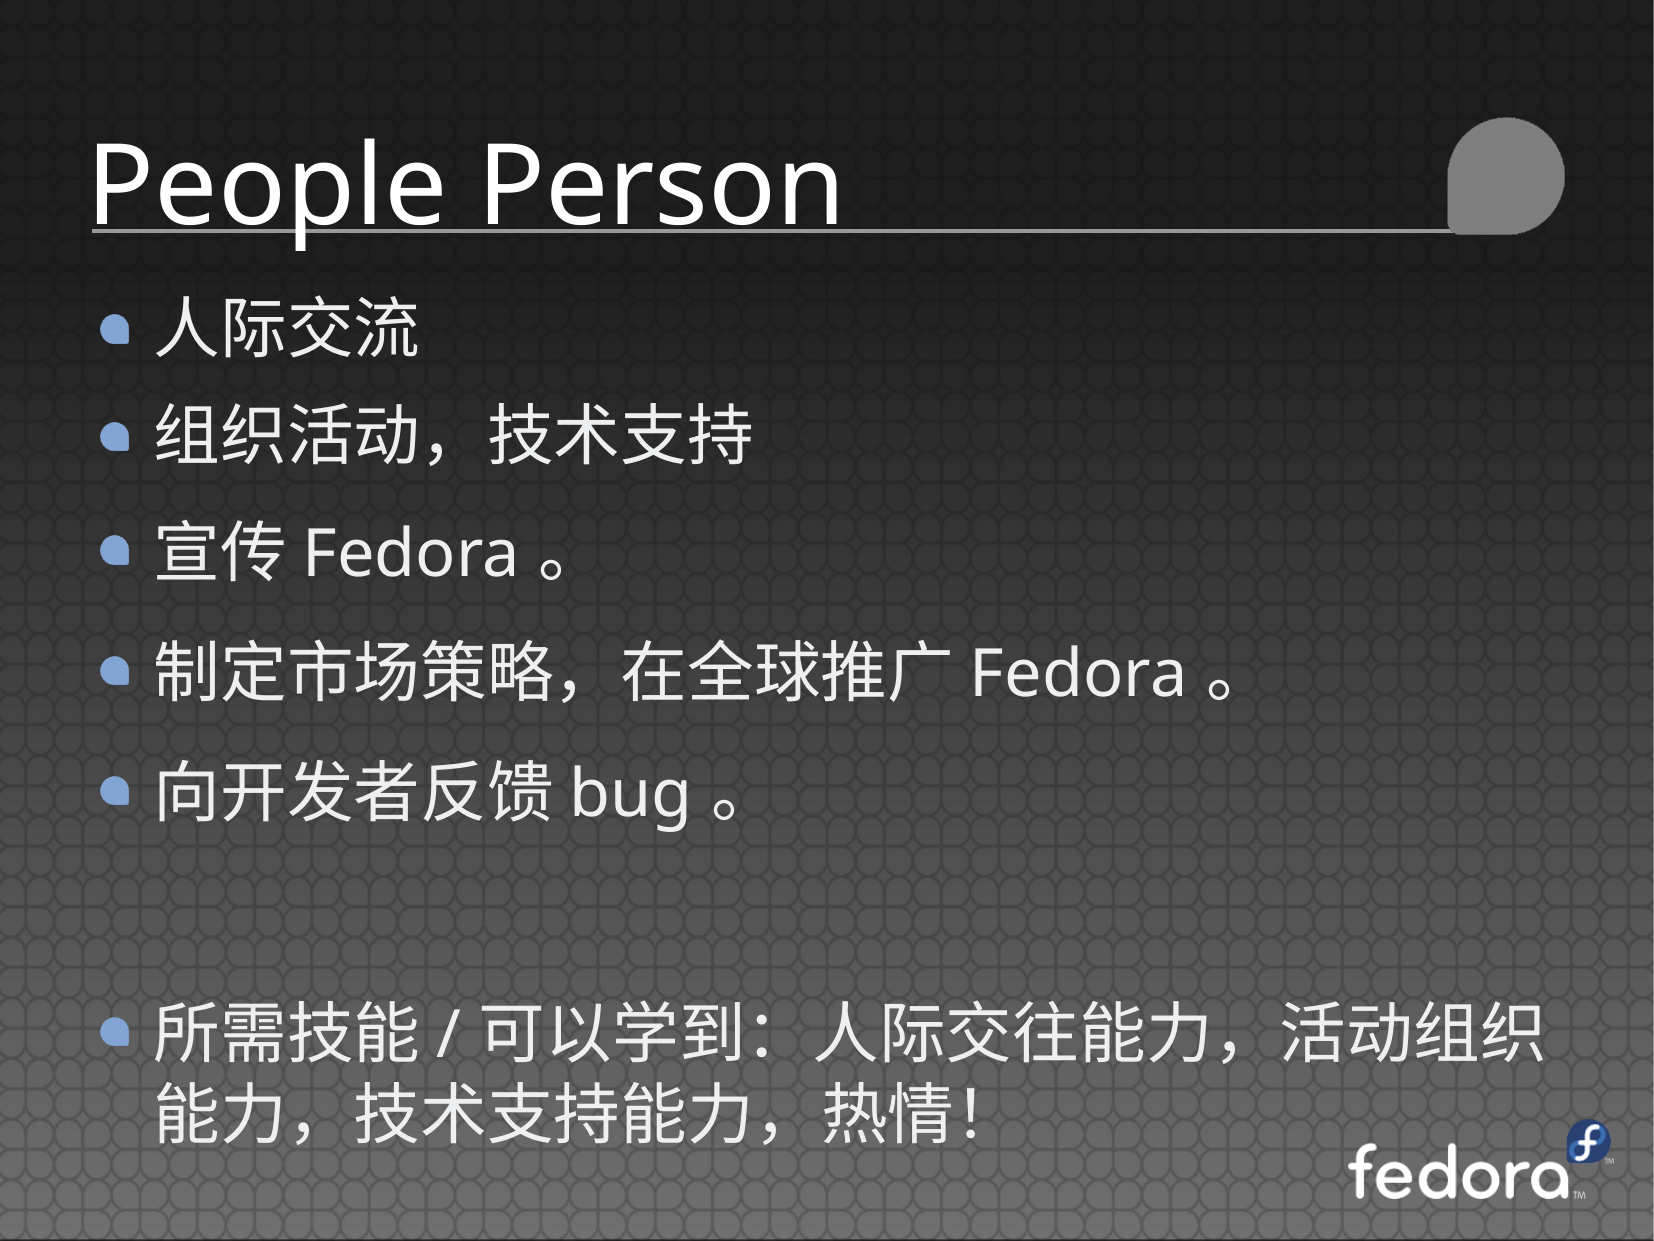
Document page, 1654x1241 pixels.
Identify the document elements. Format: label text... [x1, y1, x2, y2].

title People Person [86, 112, 1576, 249]
list 人际交流 组织活动，技术支持 宣传Fedora。 制定市场策略，在全球推广Fedora。 向开发者反馈bug。 所需技能/可以学到：人际交往能力，活动组织能力，技术支持能力，热情！ [82, 290, 1571, 1241]
picture [0, 0, 1654, 1241]
